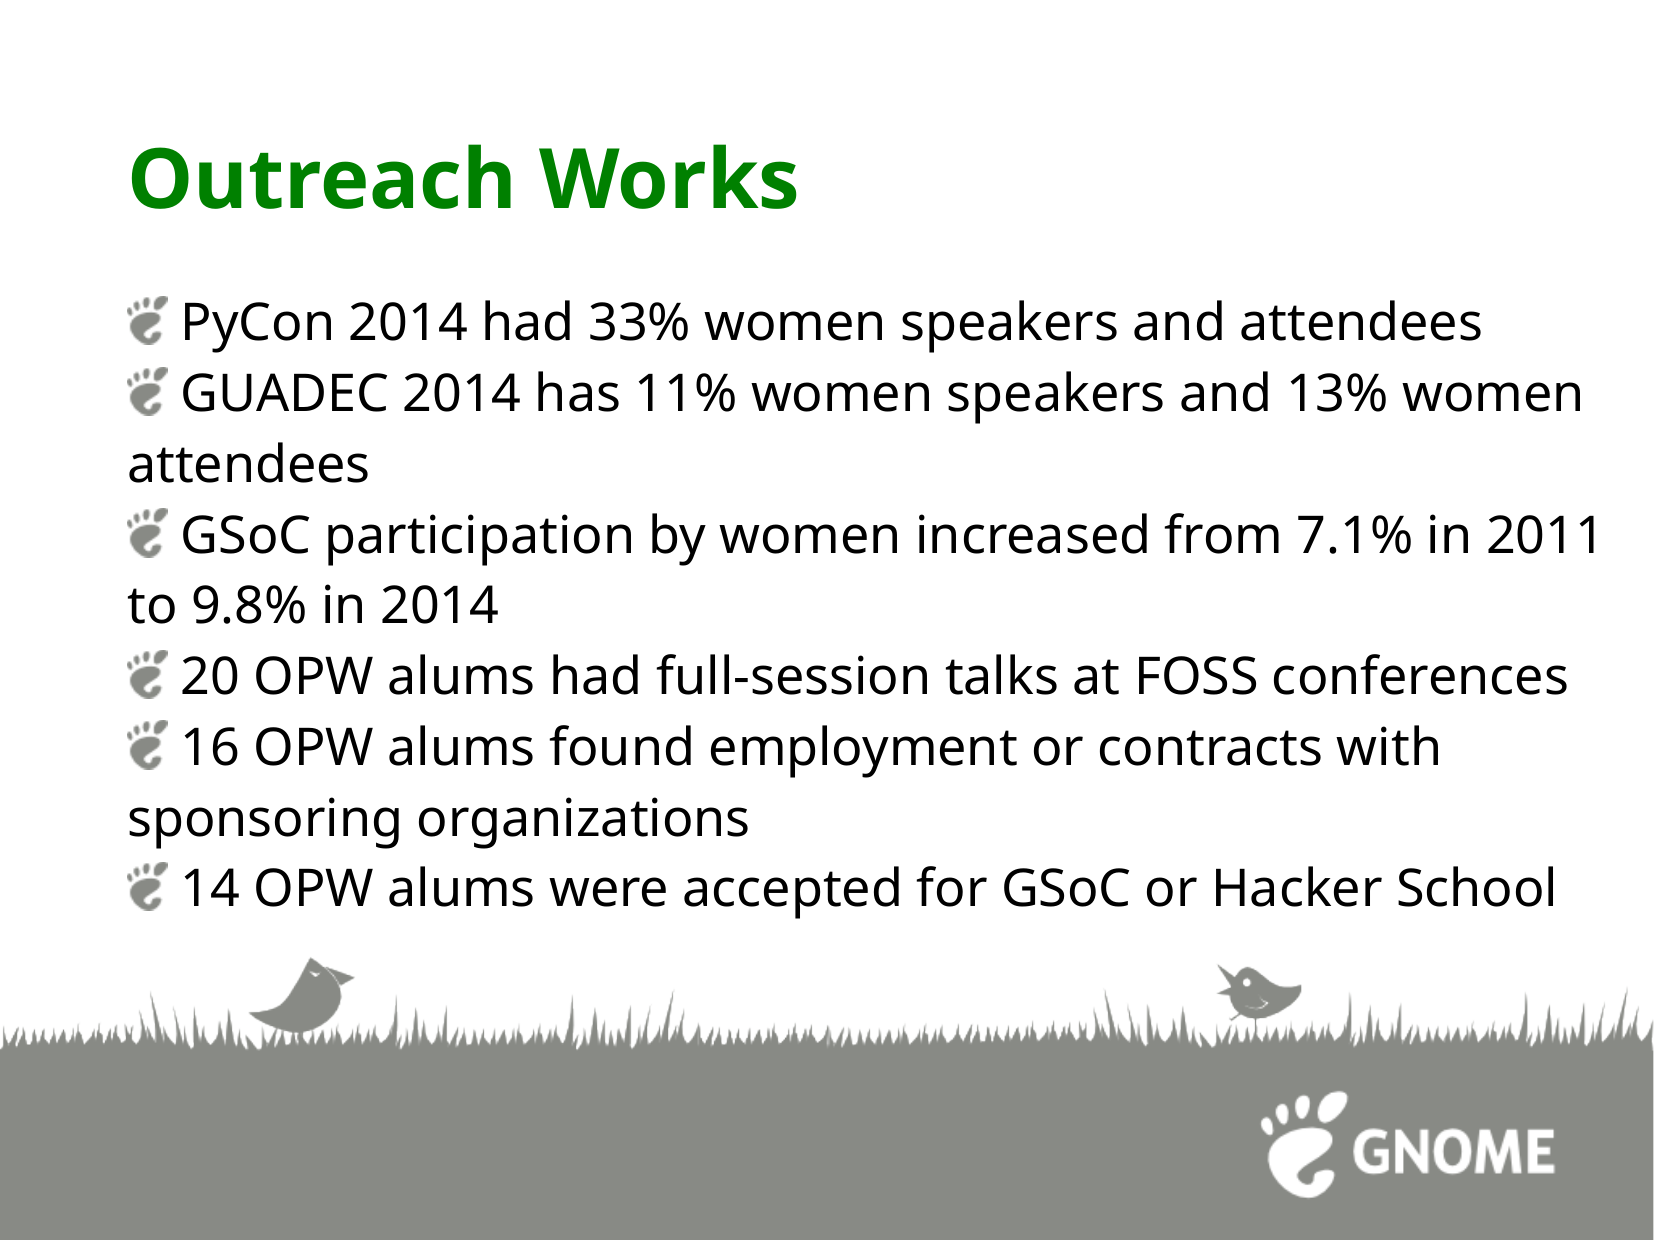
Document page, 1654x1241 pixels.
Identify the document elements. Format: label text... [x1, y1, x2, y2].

text_box Outreach Works [112, 112, 1654, 239]
picture [0, 0, 1654, 1241]
text_box PyCon 2014 had 33% women speakers and attendees GUADEC 2014 has 11% women speakers and 13% women attendees GSoC participation by women increased from 7.1% in 2011 to 9.8% in 2014 20 OPW alums had full-session talks at FOSS conferences 16 OPW alums found employment or contracts with sponsoring organizations 14 OPW alums were accepted for GSoC or Hacker School [112, 277, 1654, 994]
